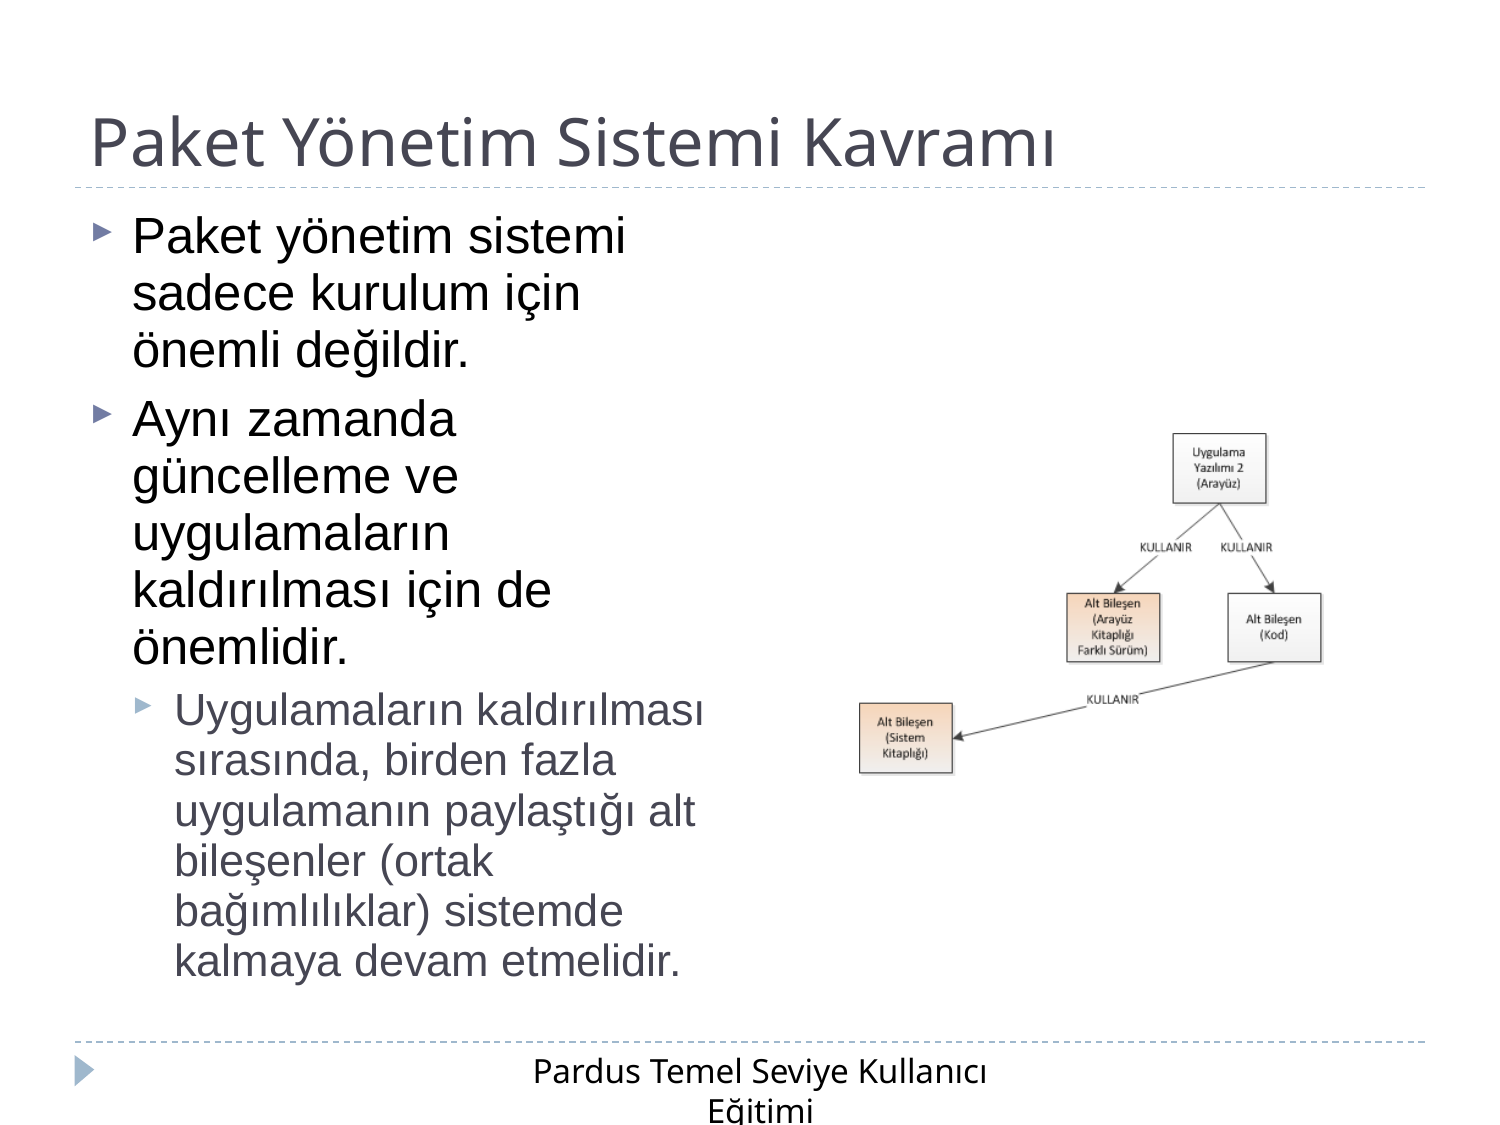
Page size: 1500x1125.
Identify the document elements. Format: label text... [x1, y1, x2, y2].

list Paket yönetim sistemi sadece kurulum için önemli değildir. Aynı zamanda güncelleme ve uygulamaların kaldırılması için de önemlidir. Uygulamaların kaldırılması sırasında, birden fazla uygulamanın paylaştığı alt bileşenler (ortak bağımlılıklar) sistemde kalmaya devam etmelidir. [75, 200, 738, 1010]
picture [859, 433, 1324, 776]
title Paket Yönetim Sistemi Kavramı [75, 37, 1425, 188]
